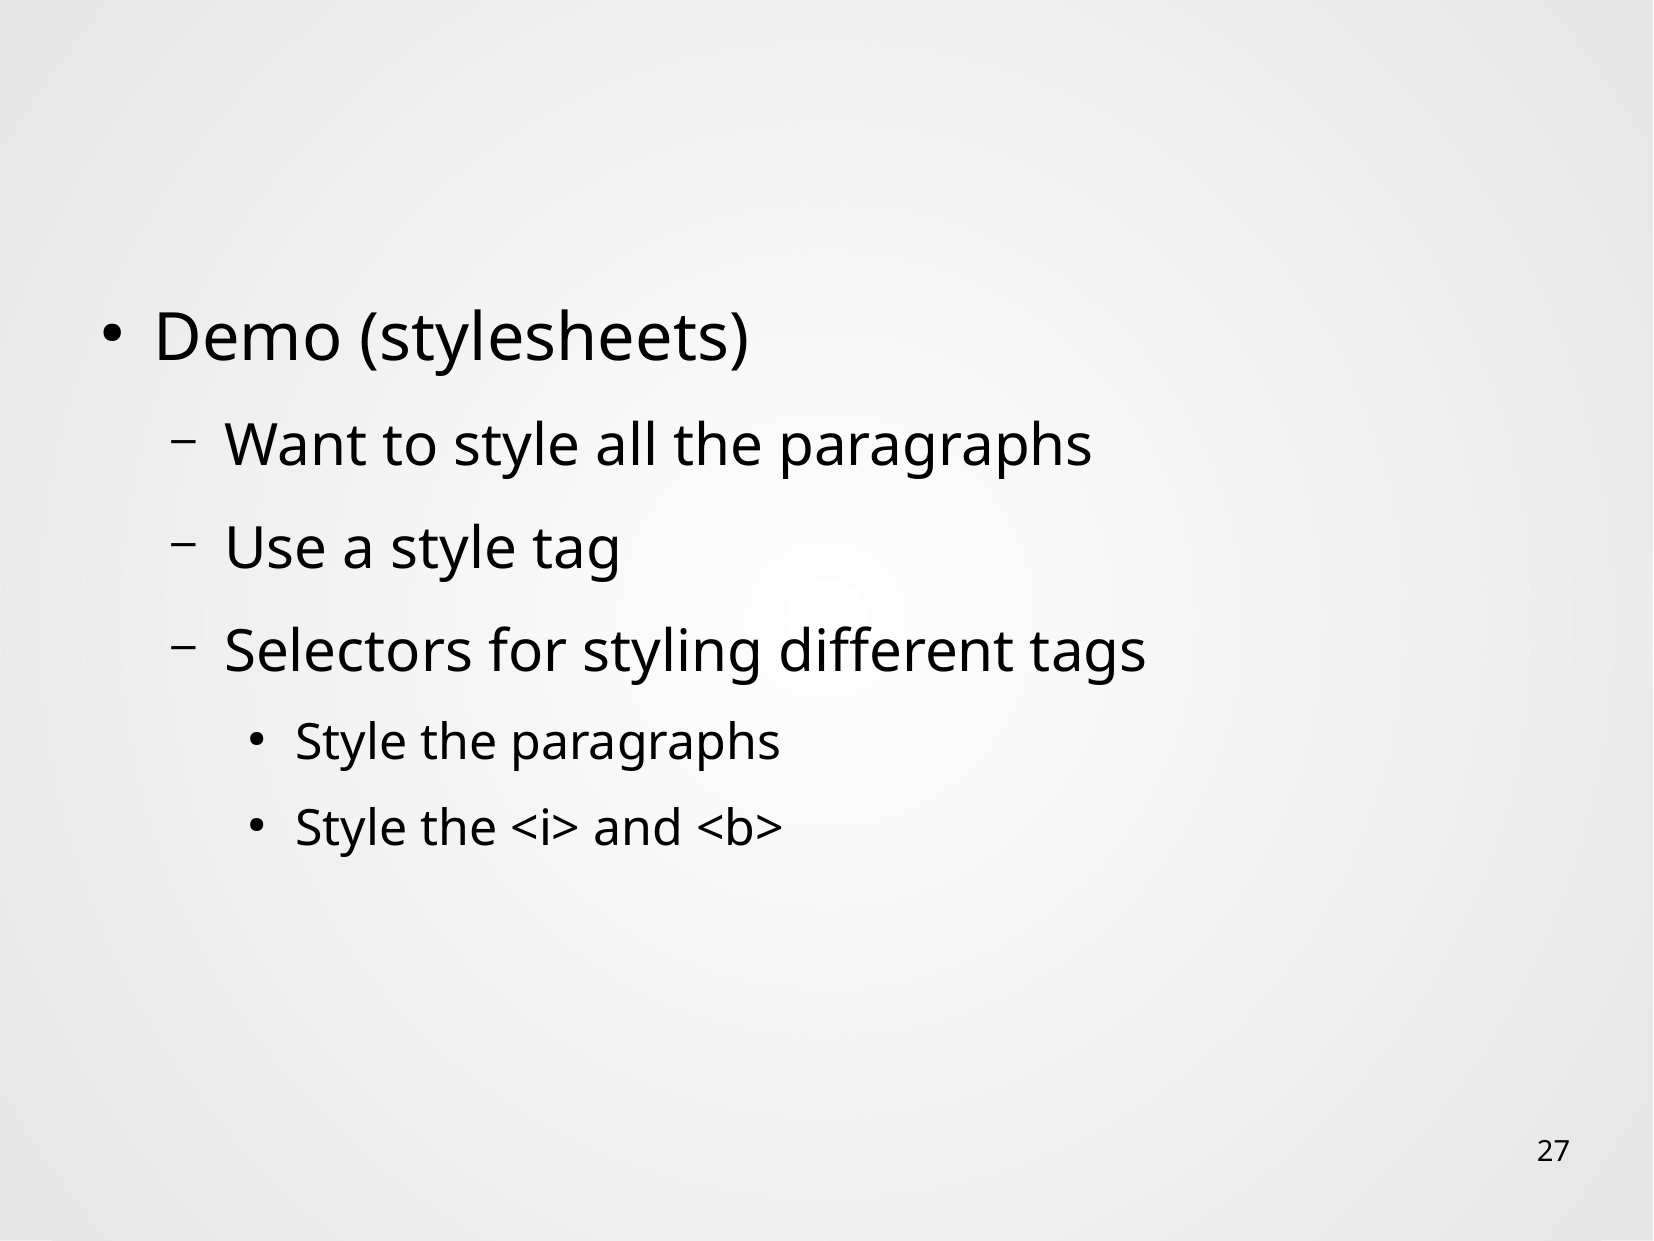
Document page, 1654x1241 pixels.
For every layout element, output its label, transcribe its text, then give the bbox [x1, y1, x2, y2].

list Demo (stylesheets) Want to style all the paragraphs Use a style tag Selectors for styling different tags Style the paragraphs Style the <i> and <b> [82, 289, 1571, 1010]
